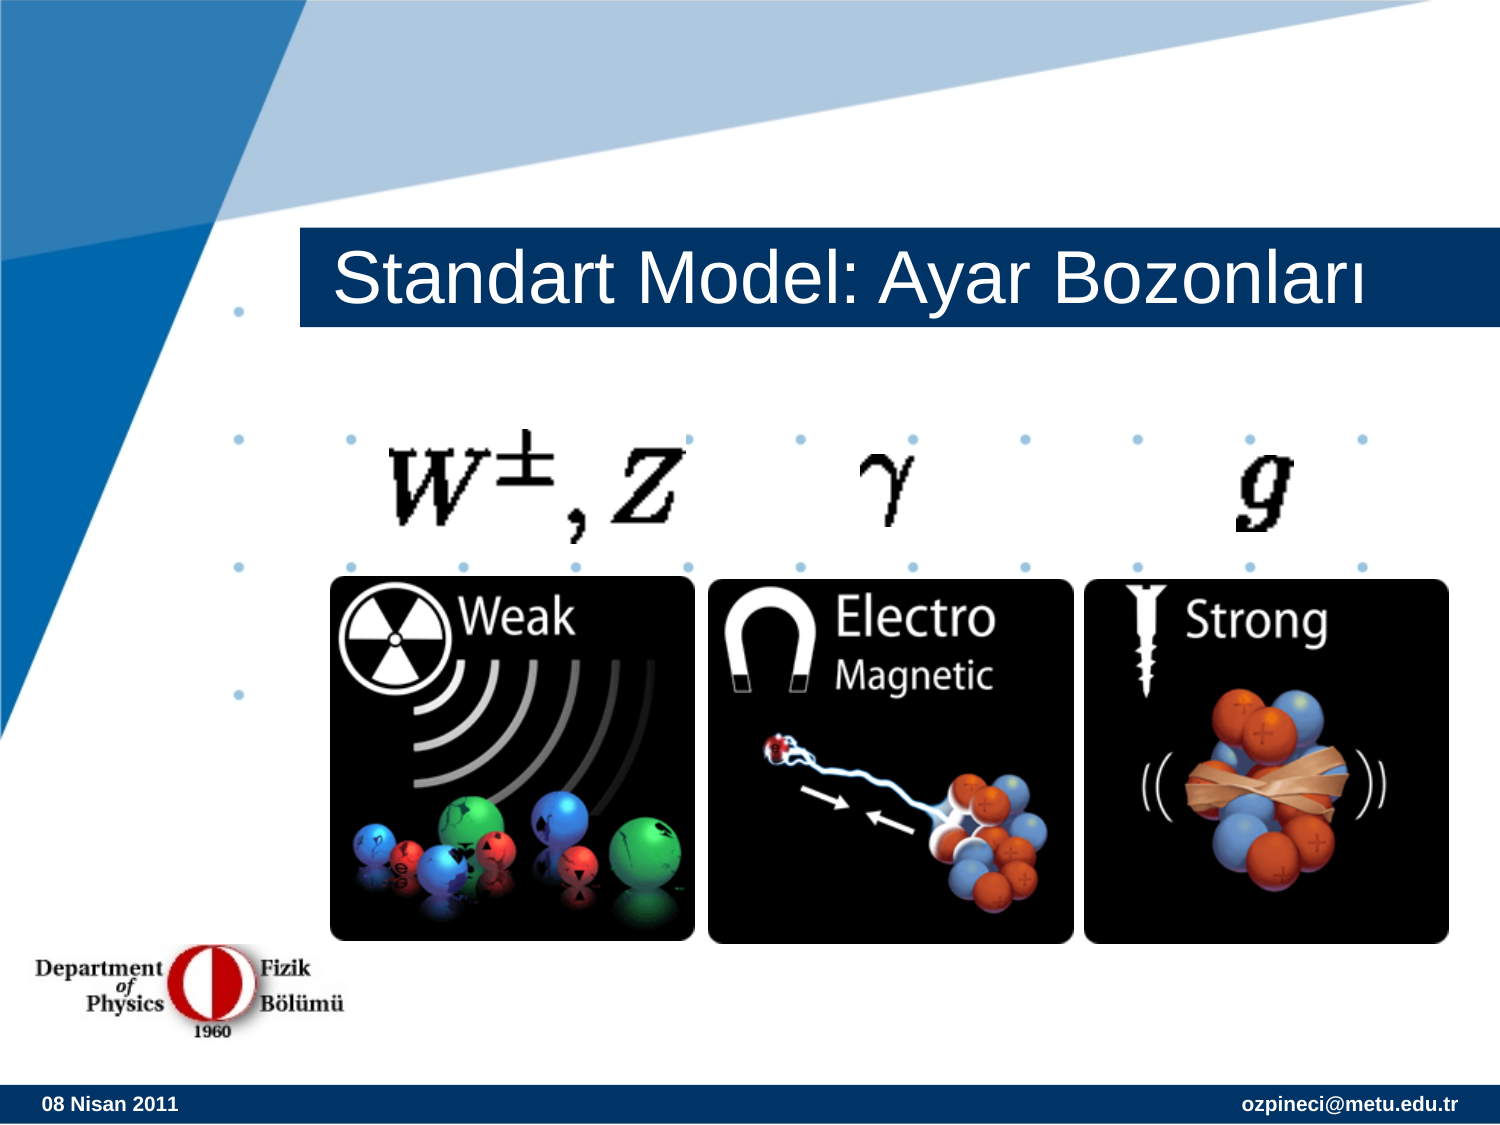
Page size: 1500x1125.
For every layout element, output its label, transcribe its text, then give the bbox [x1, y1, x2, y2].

picture [29, 944, 394, 1041]
picture [0, 0, 1500, 944]
title Standart Model: Ayar Bozonları [300, 227, 1500, 328]
